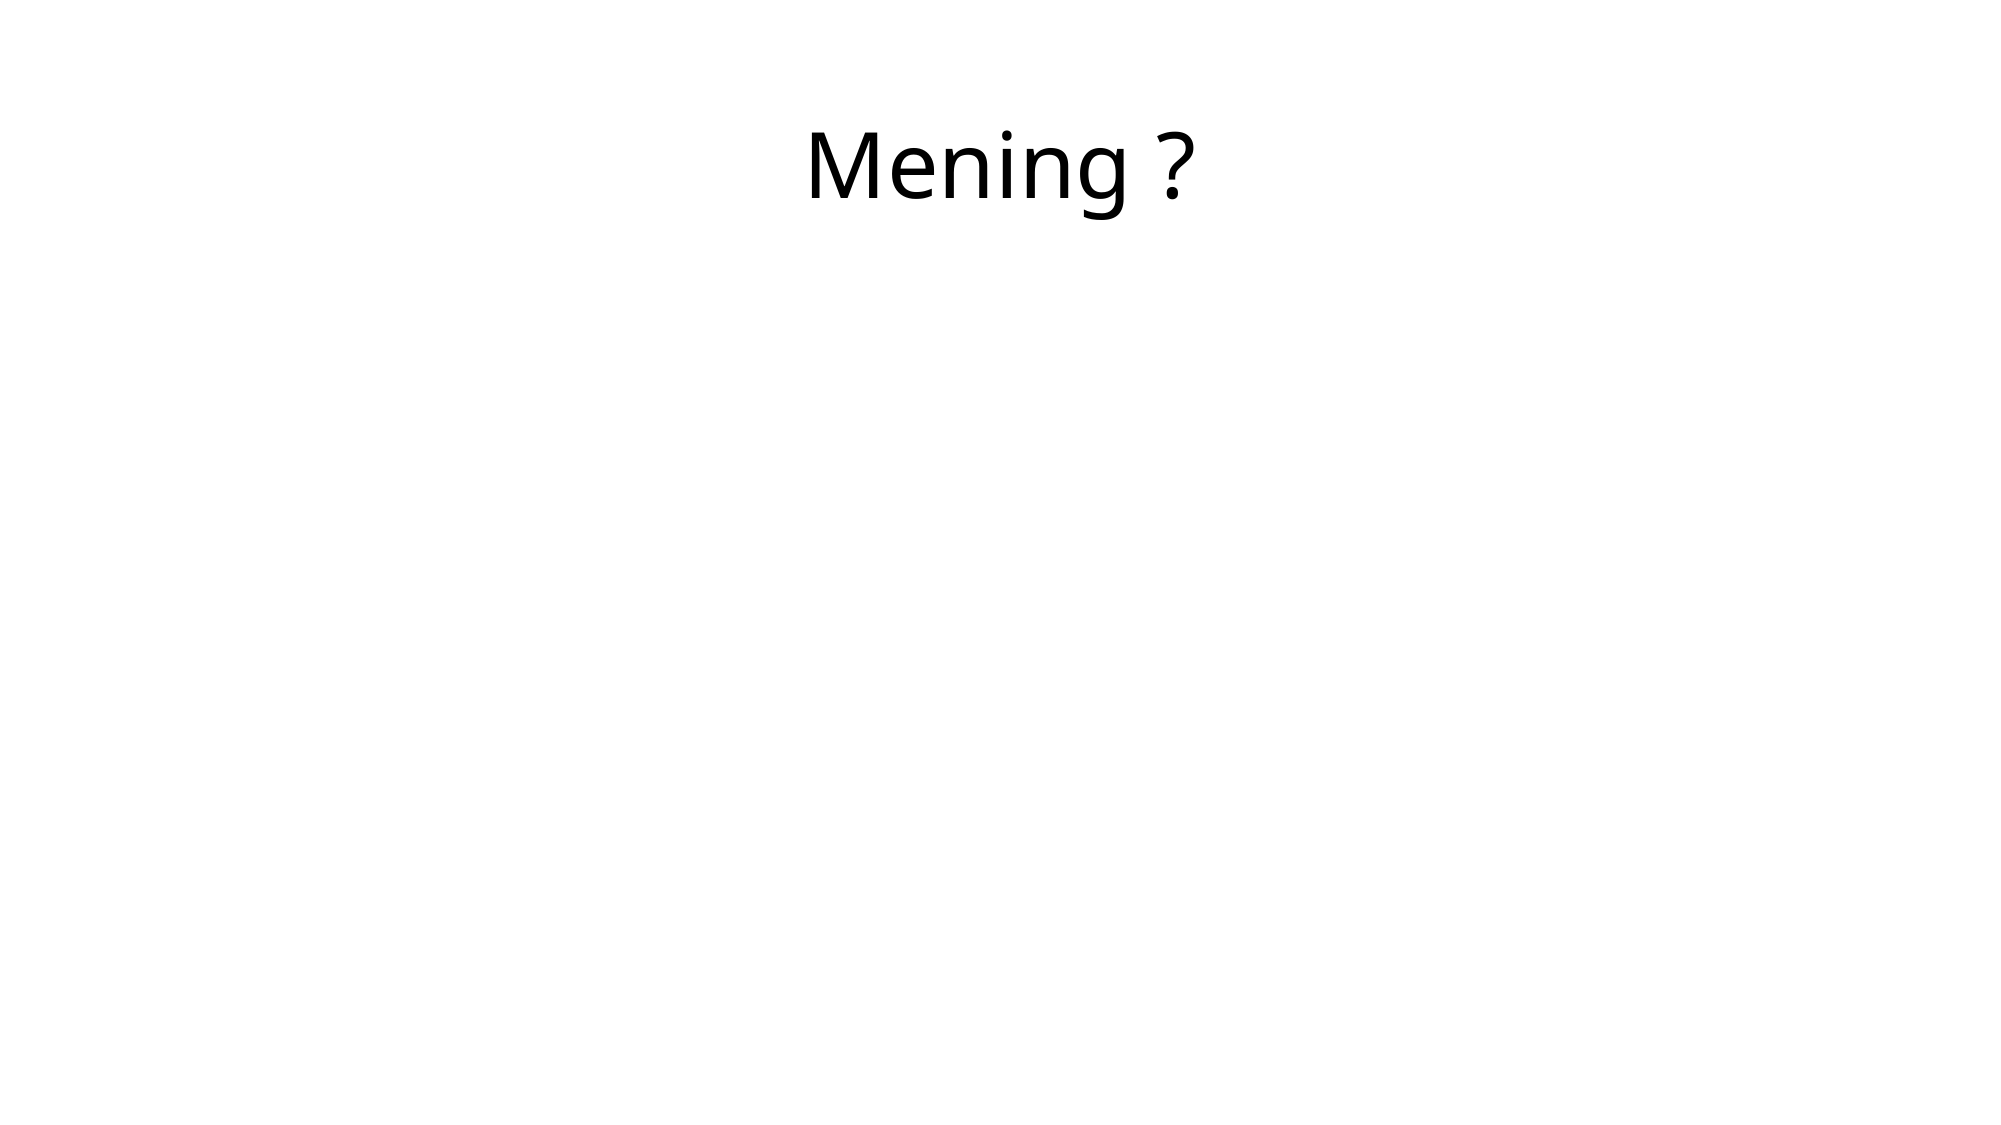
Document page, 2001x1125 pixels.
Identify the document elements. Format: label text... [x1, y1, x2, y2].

title Mening ? [137, 59, 1863, 278]
